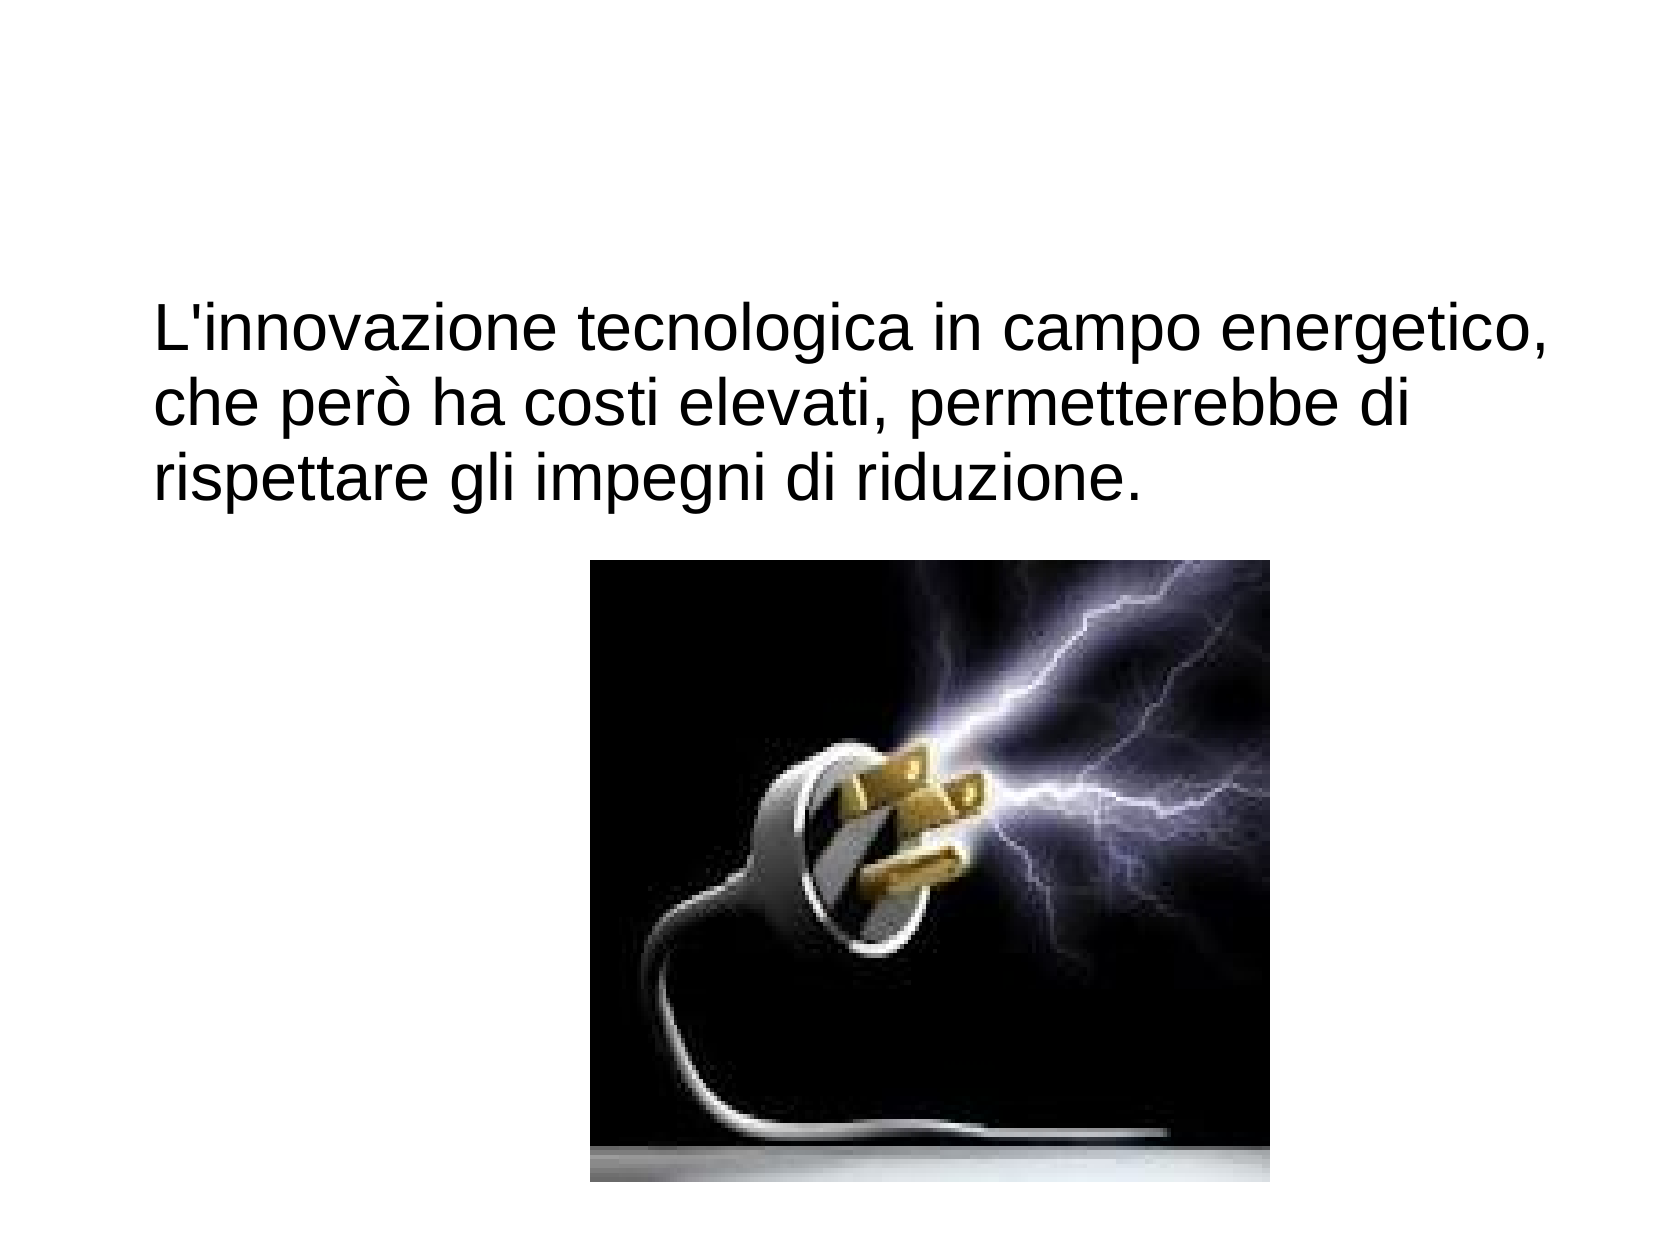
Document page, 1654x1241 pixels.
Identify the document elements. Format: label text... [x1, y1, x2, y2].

picture [590, 560, 1270, 1182]
list L'innovazione tecnologica in campo energetico, che però ha costi elevati, permetterebbe di rispettare gli impegni di riduzione. [82, 290, 1571, 1109]
